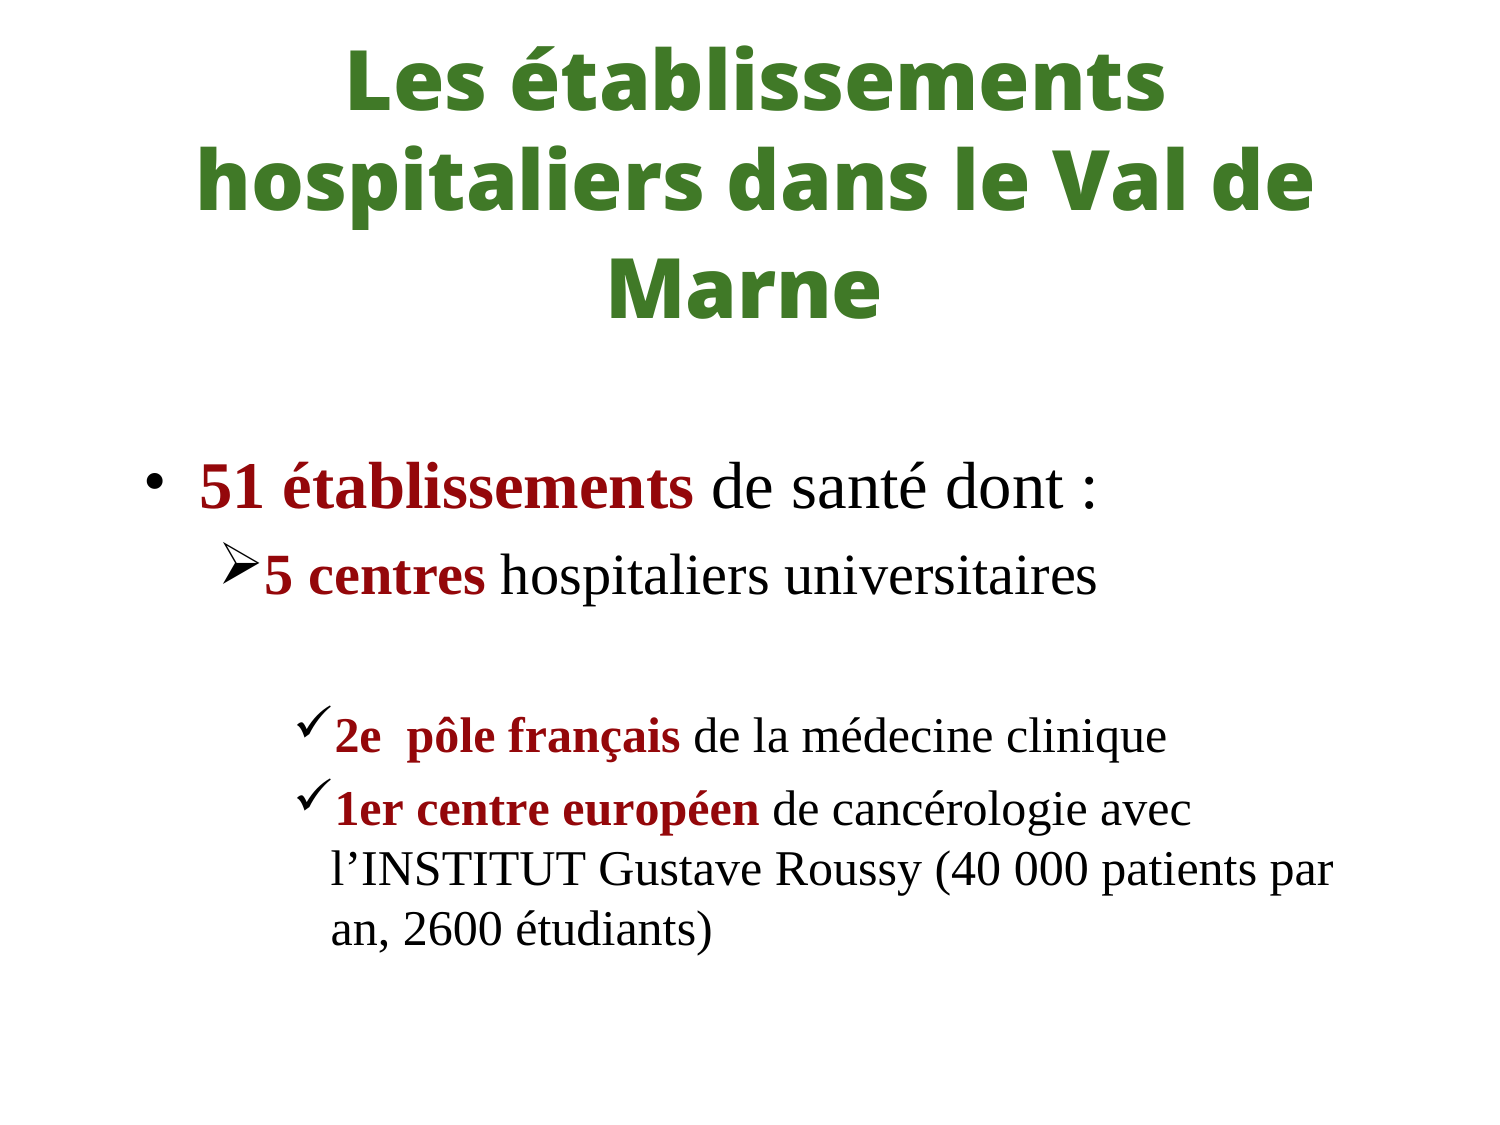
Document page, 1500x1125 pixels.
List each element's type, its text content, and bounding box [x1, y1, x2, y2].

list 51 établissements de santé dont : 5 centres hospitaliers universitaires 2e pôle français de la médecine clinique 1er centre européen de cancérologie avec l’INSTITUT Gustave Roussy (40 000 patients par an, 2600 étudiants) [128, 433, 1404, 1109]
title Les établissements hospitaliers dans le Val de Marne [118, 143, 1394, 331]
